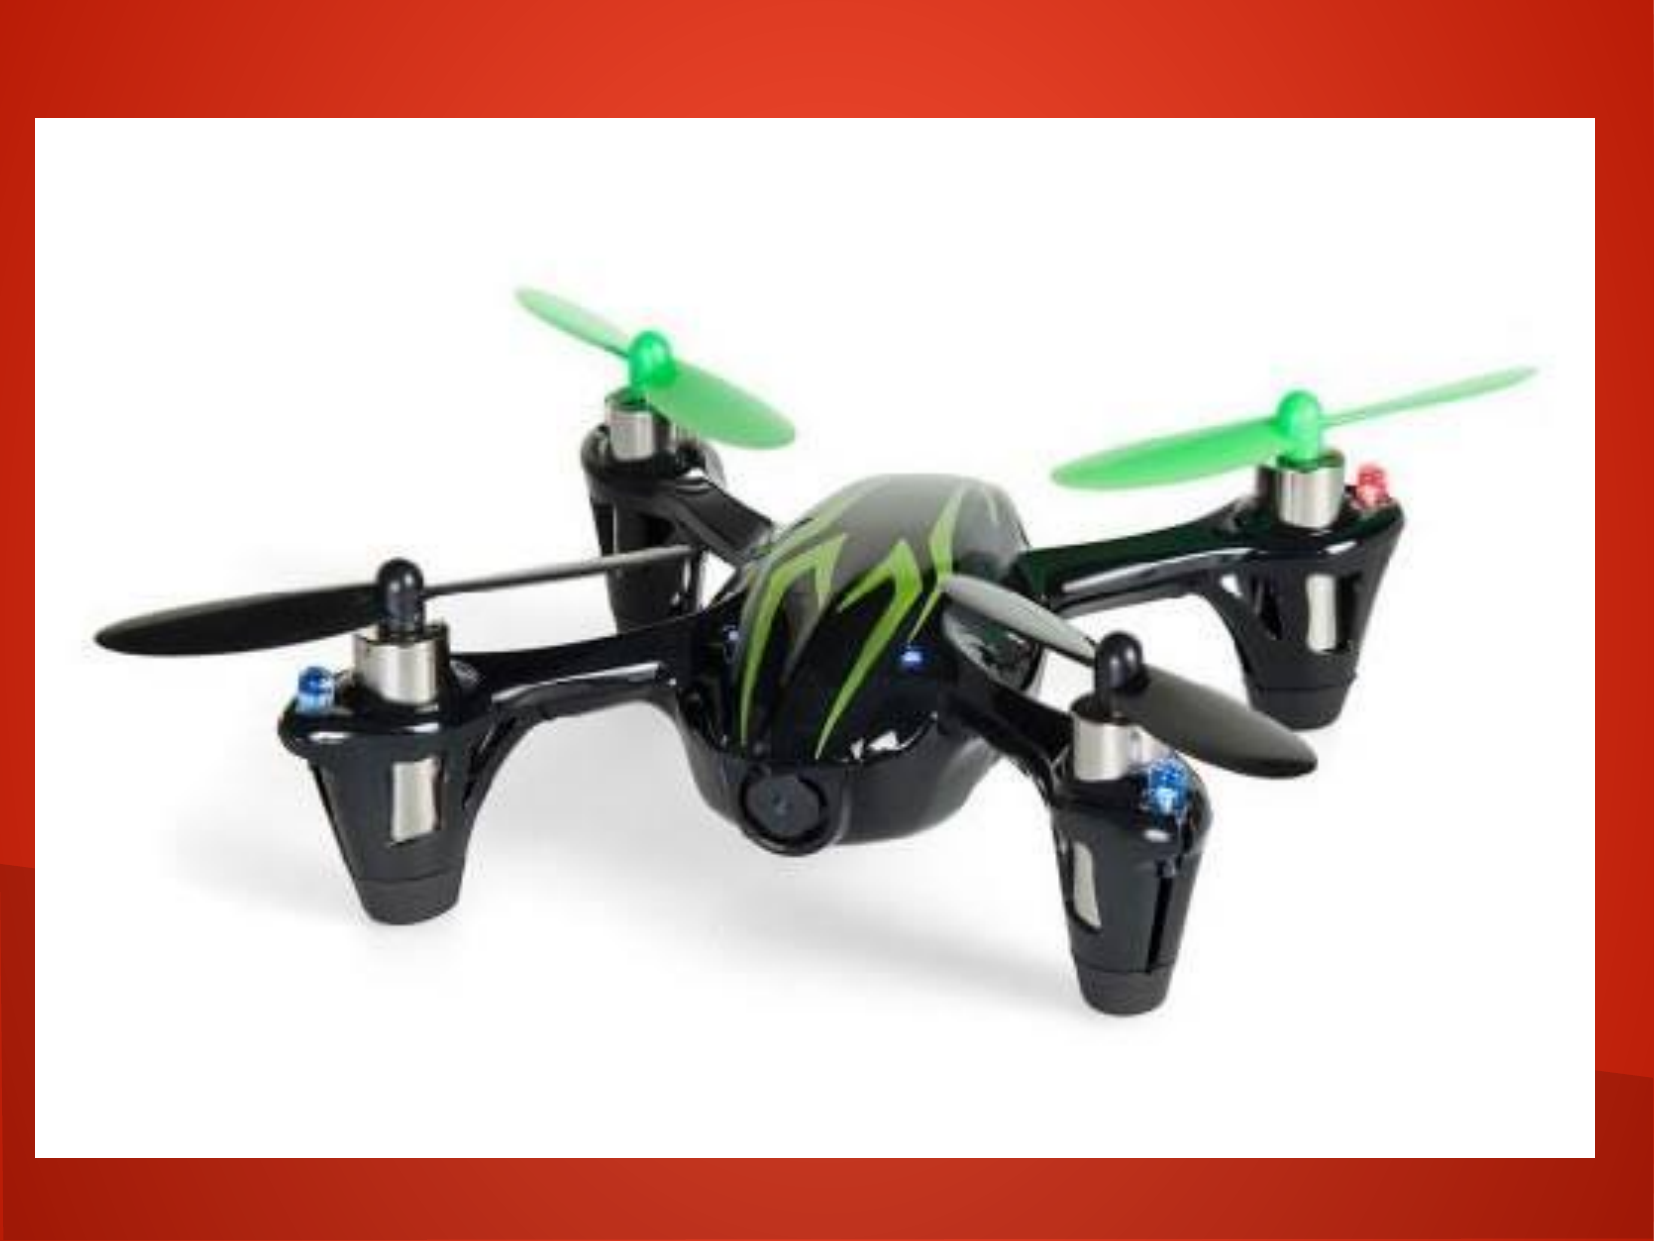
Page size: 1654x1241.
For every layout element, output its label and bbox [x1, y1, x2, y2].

picture [35, 118, 1595, 1158]
